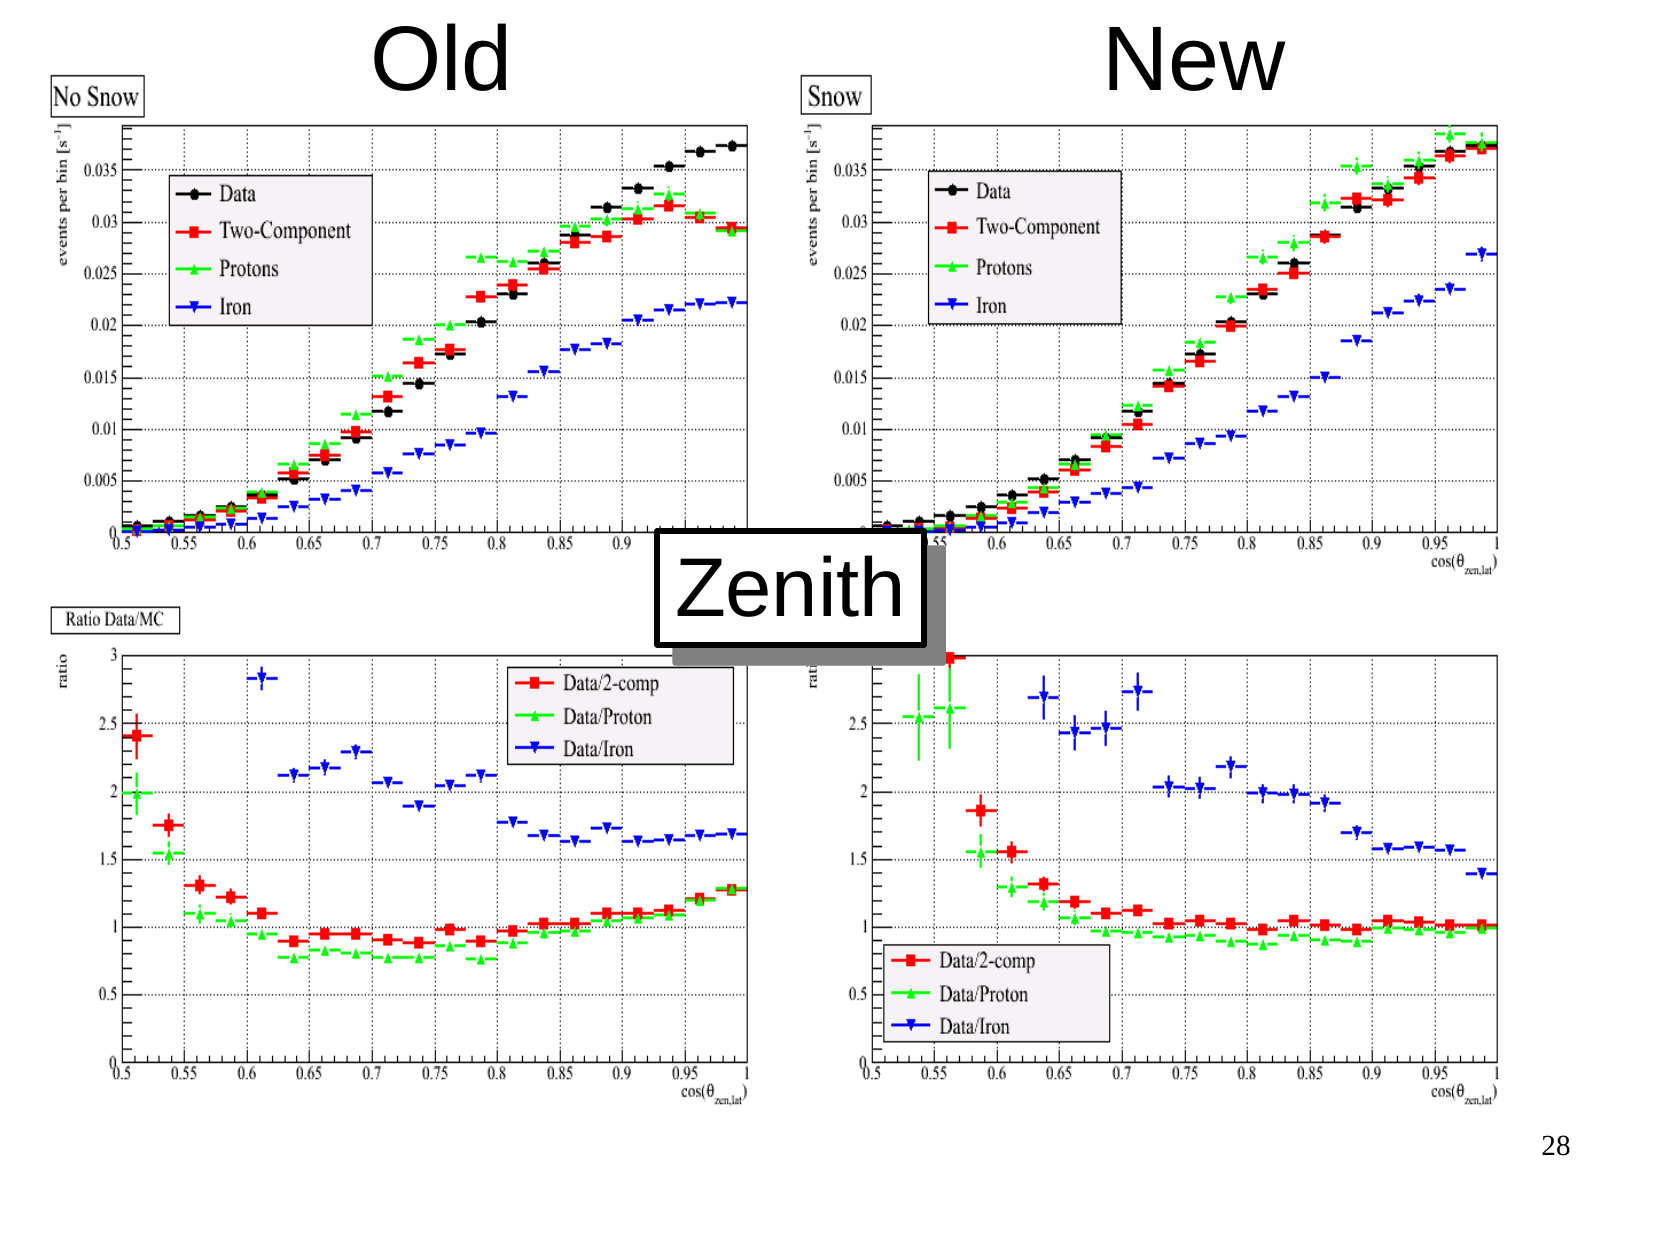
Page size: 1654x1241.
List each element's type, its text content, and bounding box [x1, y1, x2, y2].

picture [37, 65, 1585, 1126]
text_box New [1087, 0, 1301, 118]
text_box Old [355, 0, 529, 118]
text_box Zenith [657, 530, 925, 645]
